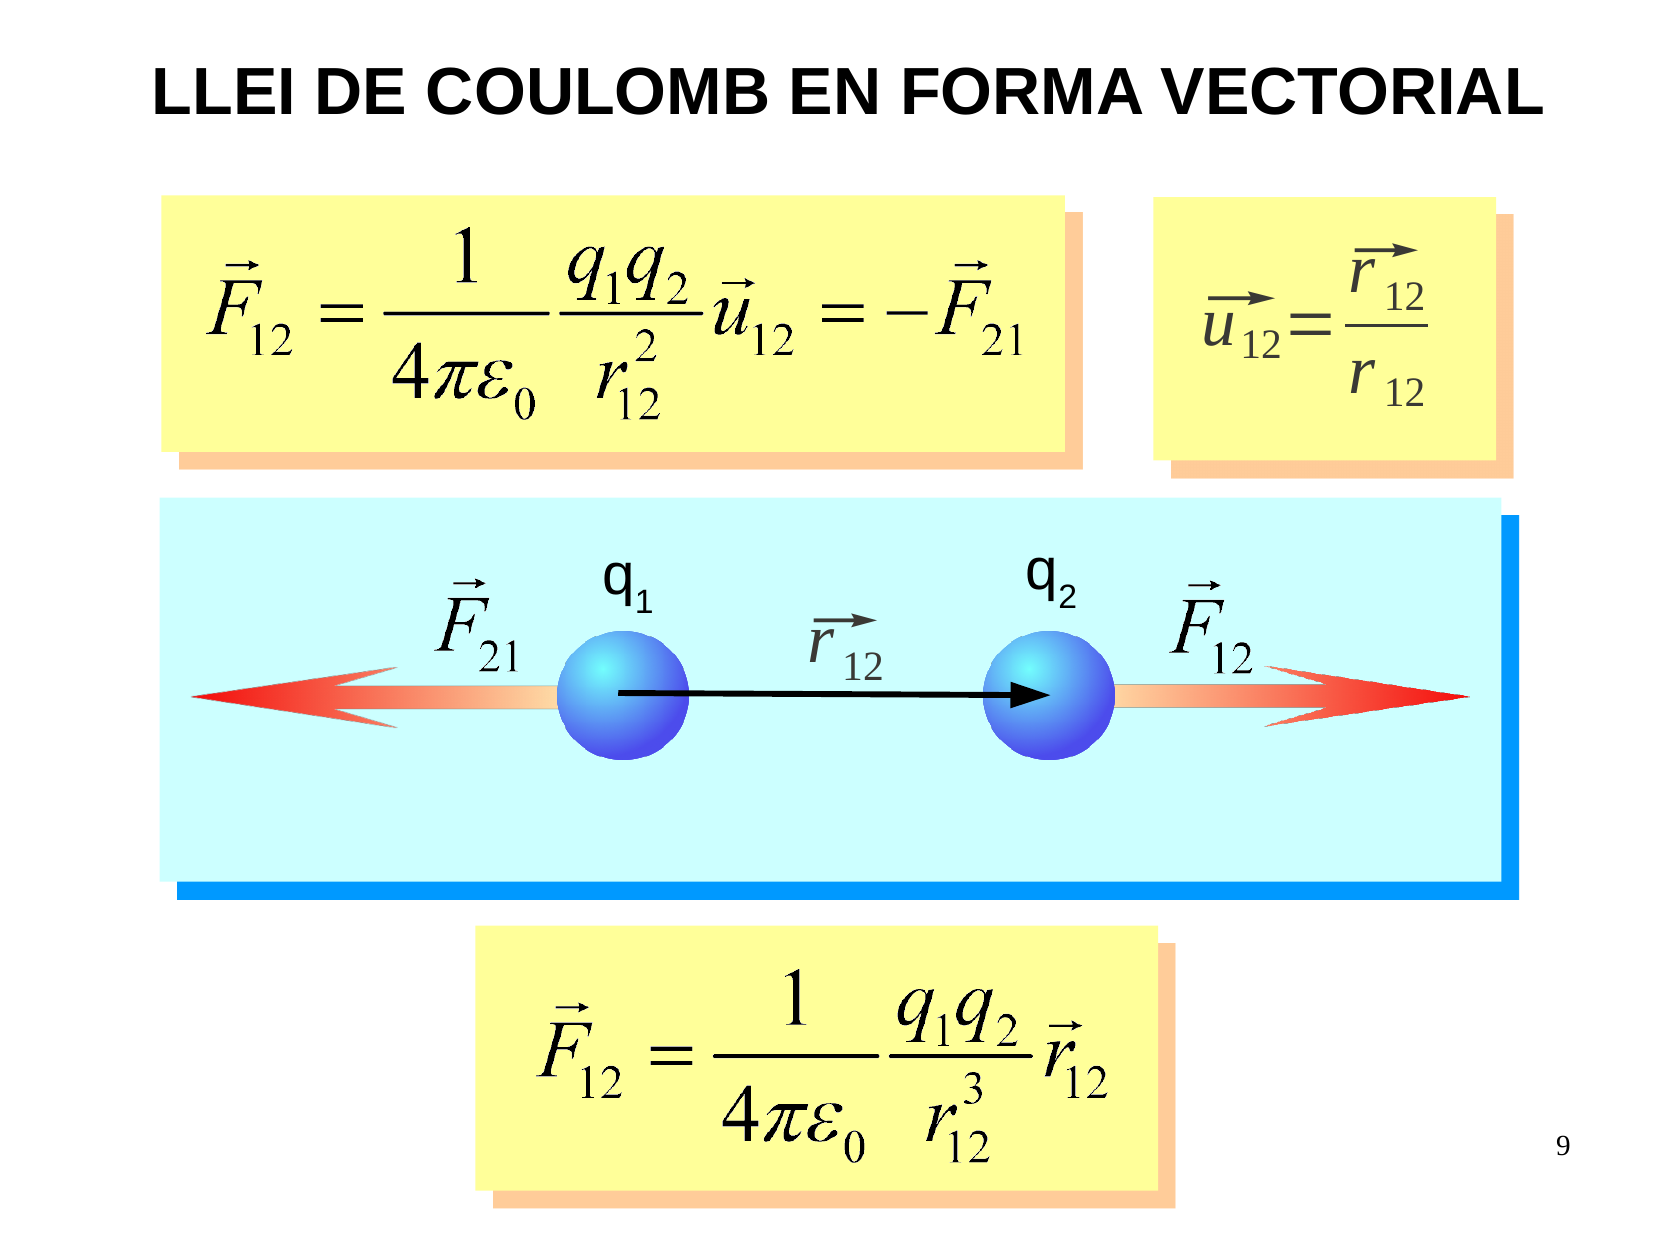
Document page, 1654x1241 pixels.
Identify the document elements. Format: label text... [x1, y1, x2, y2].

text_box [159, 497, 1502, 691]
text_box q1 [587, 534, 700, 629]
text_box LLEI DE COULOMB EN FORMA VECTORIAL [137, 46, 1562, 136]
text_box [475, 925, 1159, 1191]
picture [201, 213, 1029, 426]
text_box q2 [1011, 529, 1124, 624]
text_box [161, 195, 1065, 452]
text_box [1153, 197, 1497, 461]
text_box [159, 697, 1502, 882]
picture [154, 570, 703, 774]
picture [972, 572, 1507, 774]
chart [1183, 231, 1449, 418]
chart [789, 601, 900, 690]
picture [531, 955, 1114, 1169]
